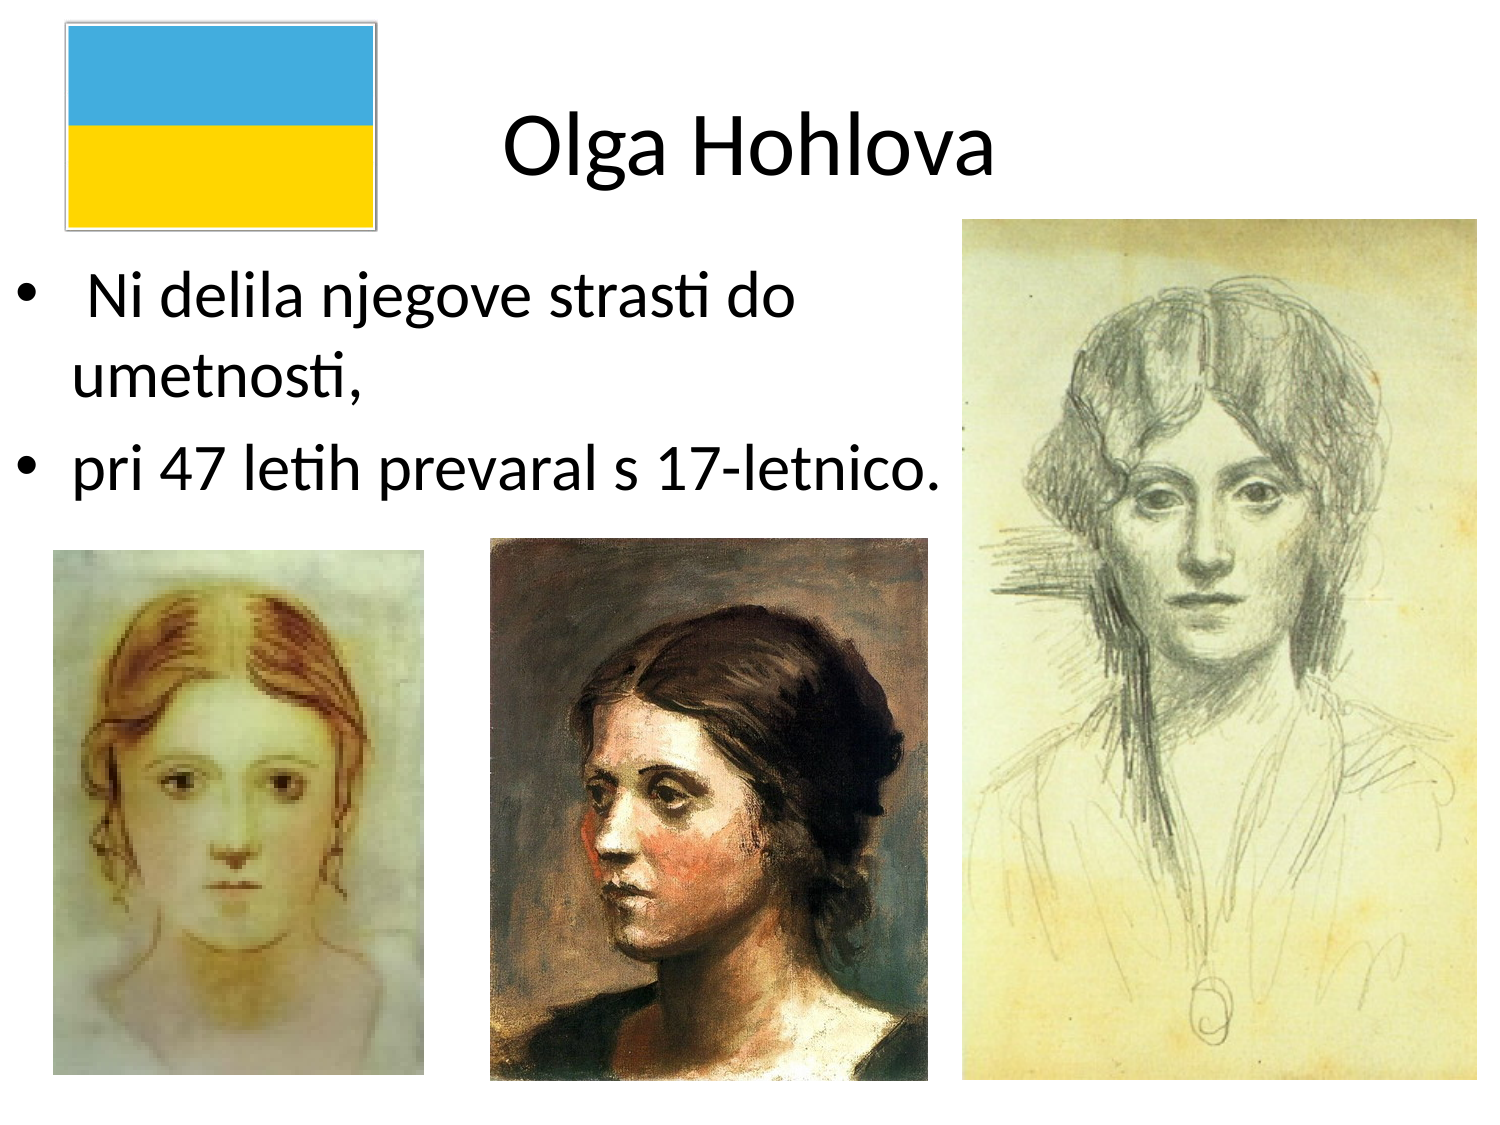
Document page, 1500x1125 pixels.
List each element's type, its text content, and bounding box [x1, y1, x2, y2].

list Ni delila njegove strasti do umetnosti, pri 47 letih prevaral s 17-letnico. [0, 243, 962, 551]
title Olga Hohlova [75, 45, 1425, 233]
picture [962, 219, 1477, 1080]
picture [64, 19, 378, 232]
picture [490, 538, 928, 1081]
picture [53, 550, 425, 1075]
